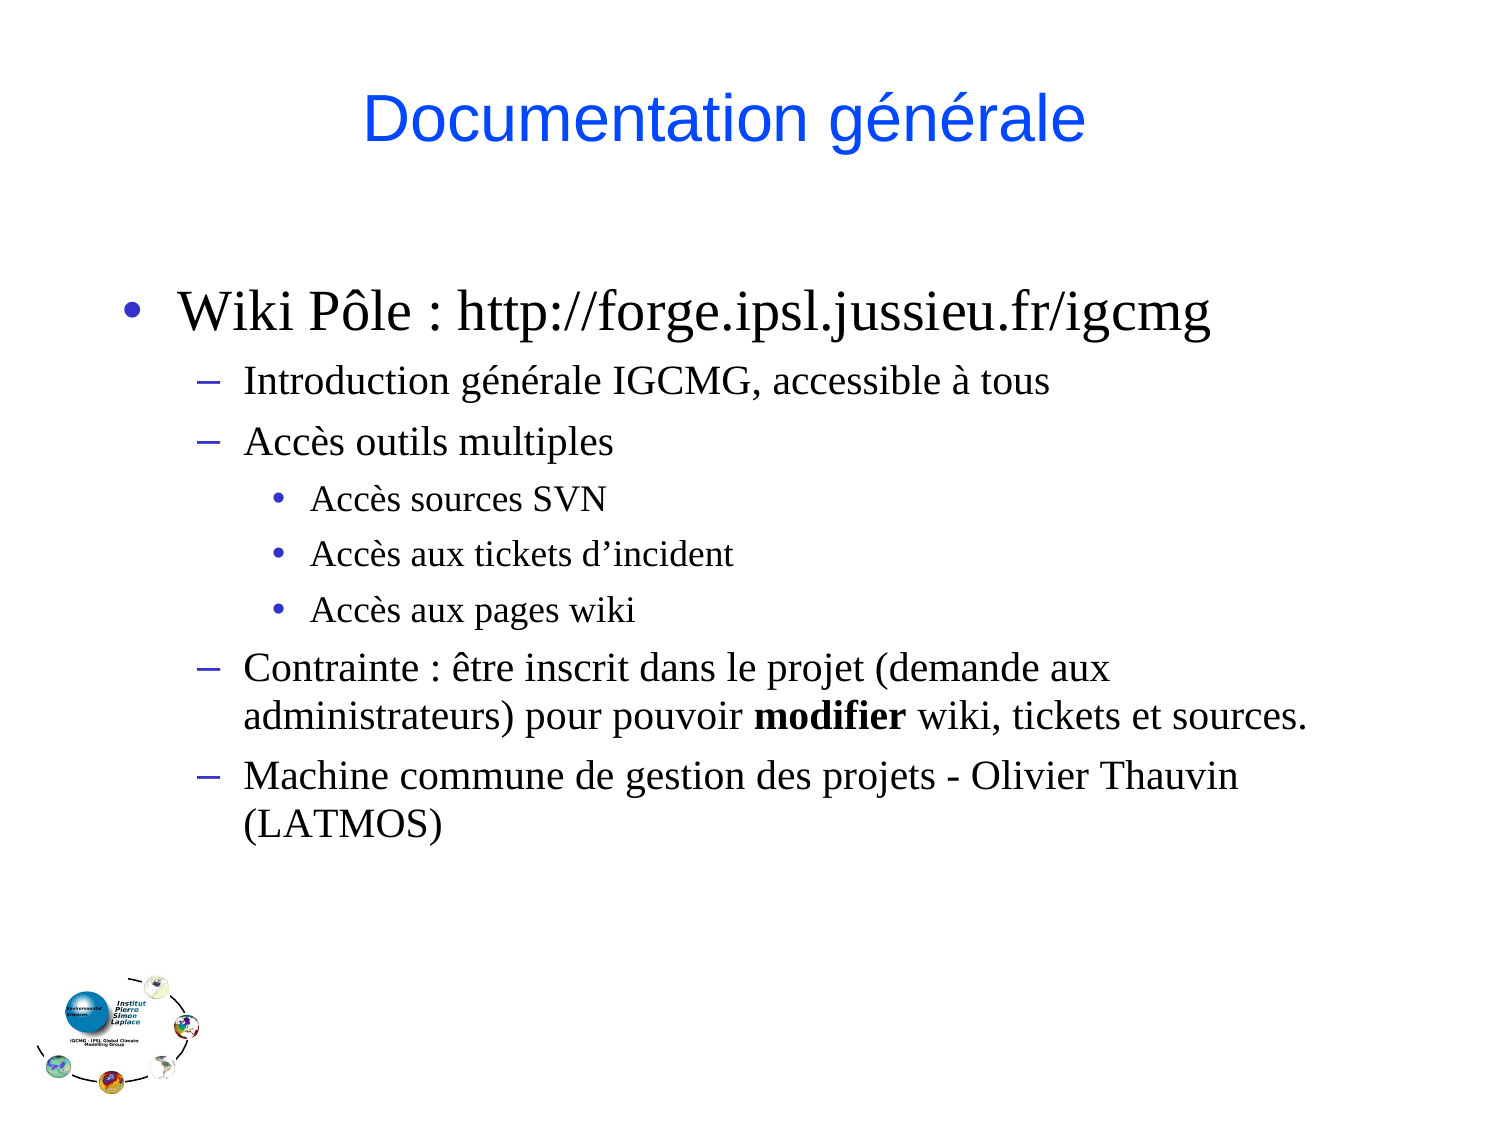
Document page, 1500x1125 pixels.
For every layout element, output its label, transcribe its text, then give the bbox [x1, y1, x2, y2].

picture [44, 1054, 72, 1079]
text_box Wiki Pôle : http://forge.ipsl.jussieu.fr/igcmg Introduction générale IGCMG, accessible à tous Accès outils multiples Accès sources SVN Accès aux tickets d’incident Accès aux pages wiki Contrainte : être inscrit dans le projet (demande aux administrateurs) pour pouvoir modifier wiki, tickets et sources. Machine commune de gestion des projets - Olivier Thauvin (LATMOS) [107, 269, 1383, 1096]
text_box Documentation générale [200, 44, 1251, 192]
picture [97, 1069, 107, 1095]
picture [65, 1014, 107, 1048]
picture [65, 990, 107, 1017]
